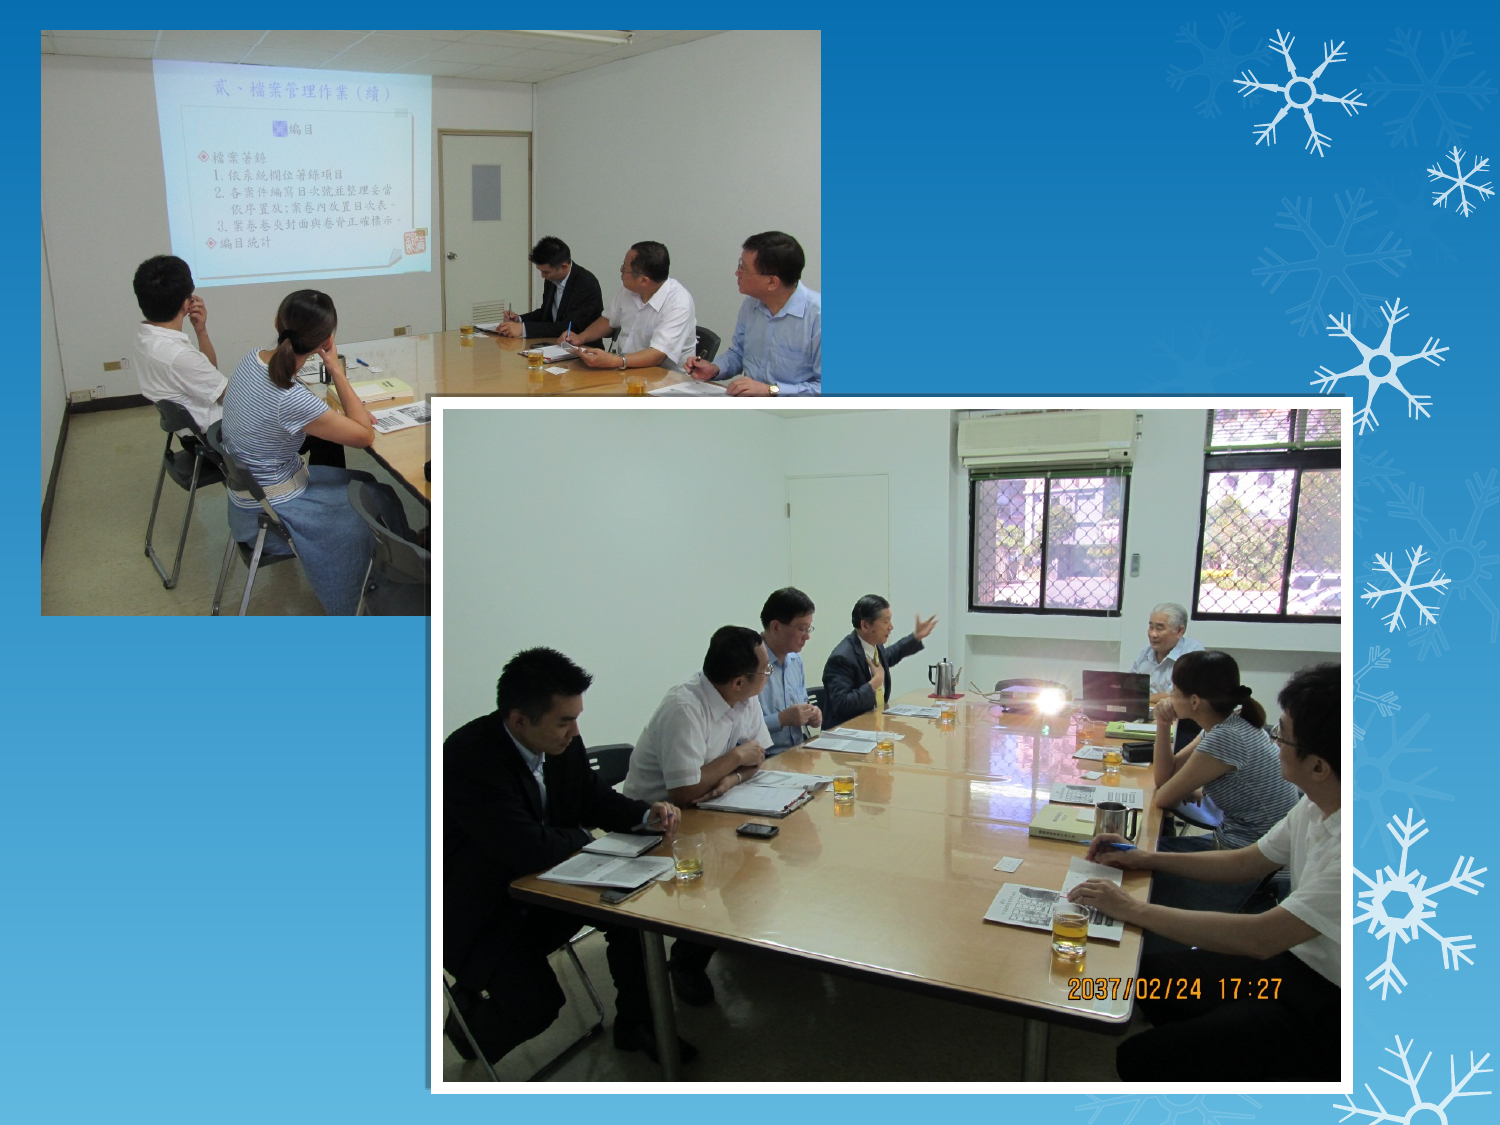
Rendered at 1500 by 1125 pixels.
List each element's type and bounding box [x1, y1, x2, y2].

picture [41, 30, 821, 616]
picture [442, 408, 1341, 1083]
